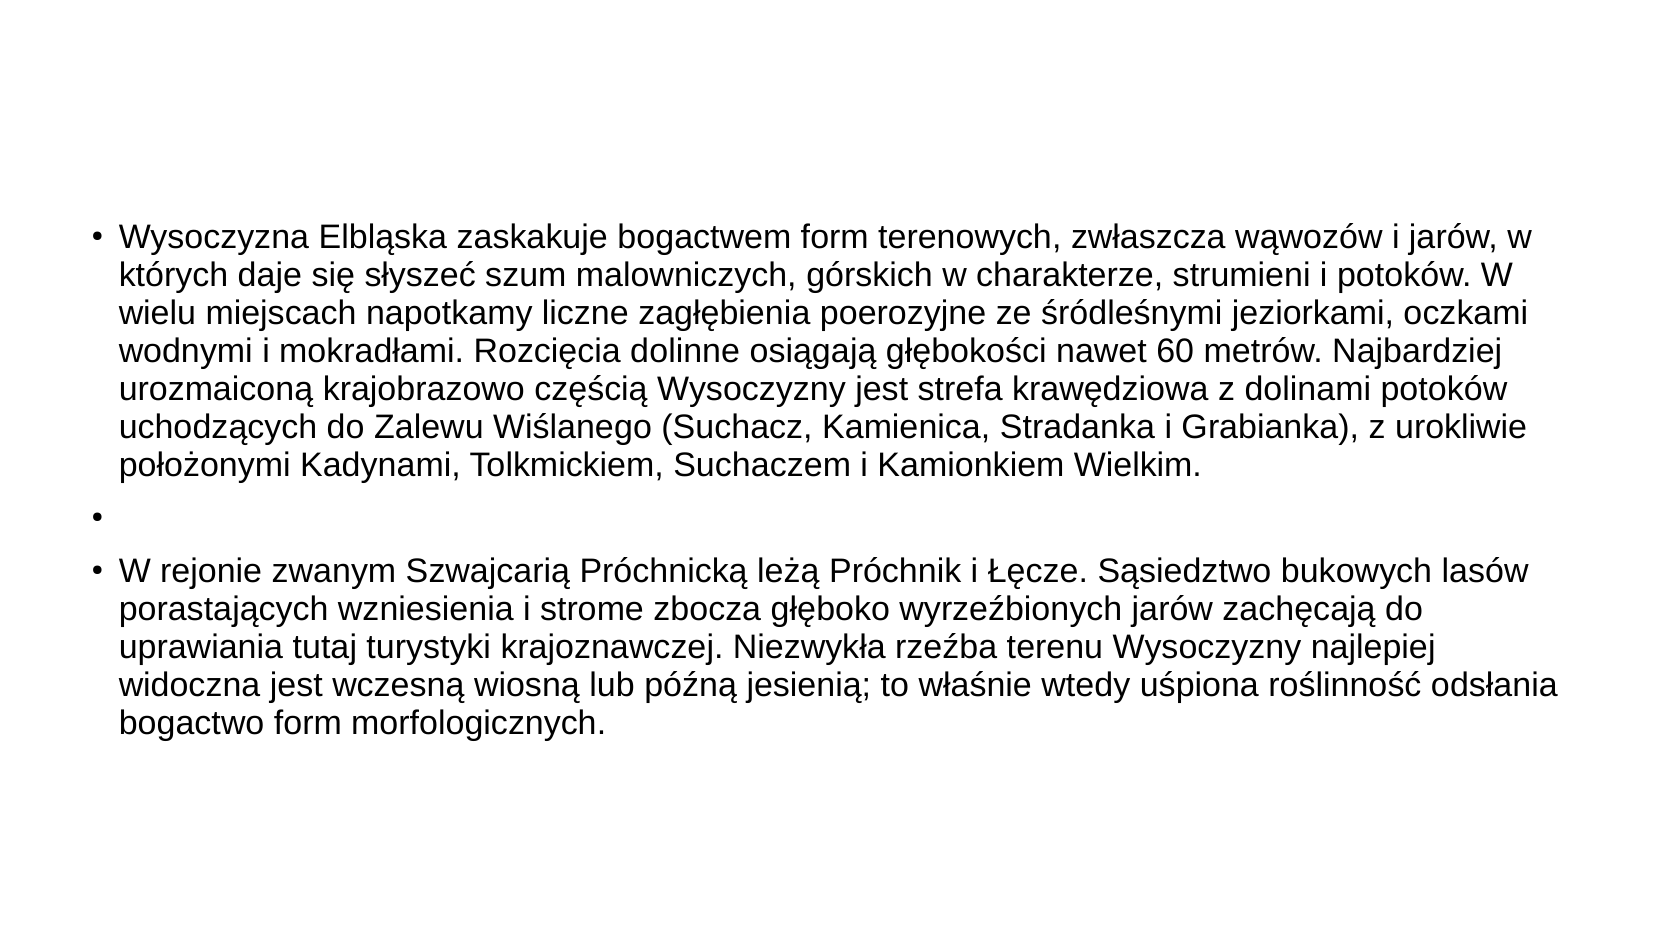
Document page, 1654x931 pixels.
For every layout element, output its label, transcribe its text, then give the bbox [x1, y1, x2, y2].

list Wysoczyzna Elbląska zaskakuje bogactwem form terenowych, zwłaszcza wąwozów i jarów, w których daje się słyszeć szum malowniczych, górskich w charakterze, strumieni i potoków. W wielu miejscach napotkamy liczne zagłębienia poerozyjne ze śródleśnymi jeziorkami, oczkami wodnymi i mokradłami. Rozcięcia dolinne osiągają głębokości nawet 60 metrów. Najbardziej urozmaiconą krajobrazowo częścią Wysoczyzny jest strefa krawędziowa z dolinami potoków uchodzących do Zalewu Wiślanego (Suchacz, Kamienica, Stradanka i Grabianka), z urokliwie położonymi Kadynami, Tolkmickiem, Suchaczem i Kamionkiem Wielkim. W rejonie zwanym Szwajcarią Próchnicką leżą Próchnik i Łęcze. Sąsiedztwo bukowych lasów porastających wzniesienia i strome zbocza głęboko wyrzeźbionych jarów zachęcają do uprawiania tutaj turystyki krajoznawczej. Niezwykła rzeźba terenu Wysoczyzny najlepiej widoczna jest wczesną wiosną lub późną jesienią; to właśnie wtedy uśpiona roślinność odsłania bogactwo form morfologicznych. [82, 217, 1571, 758]
